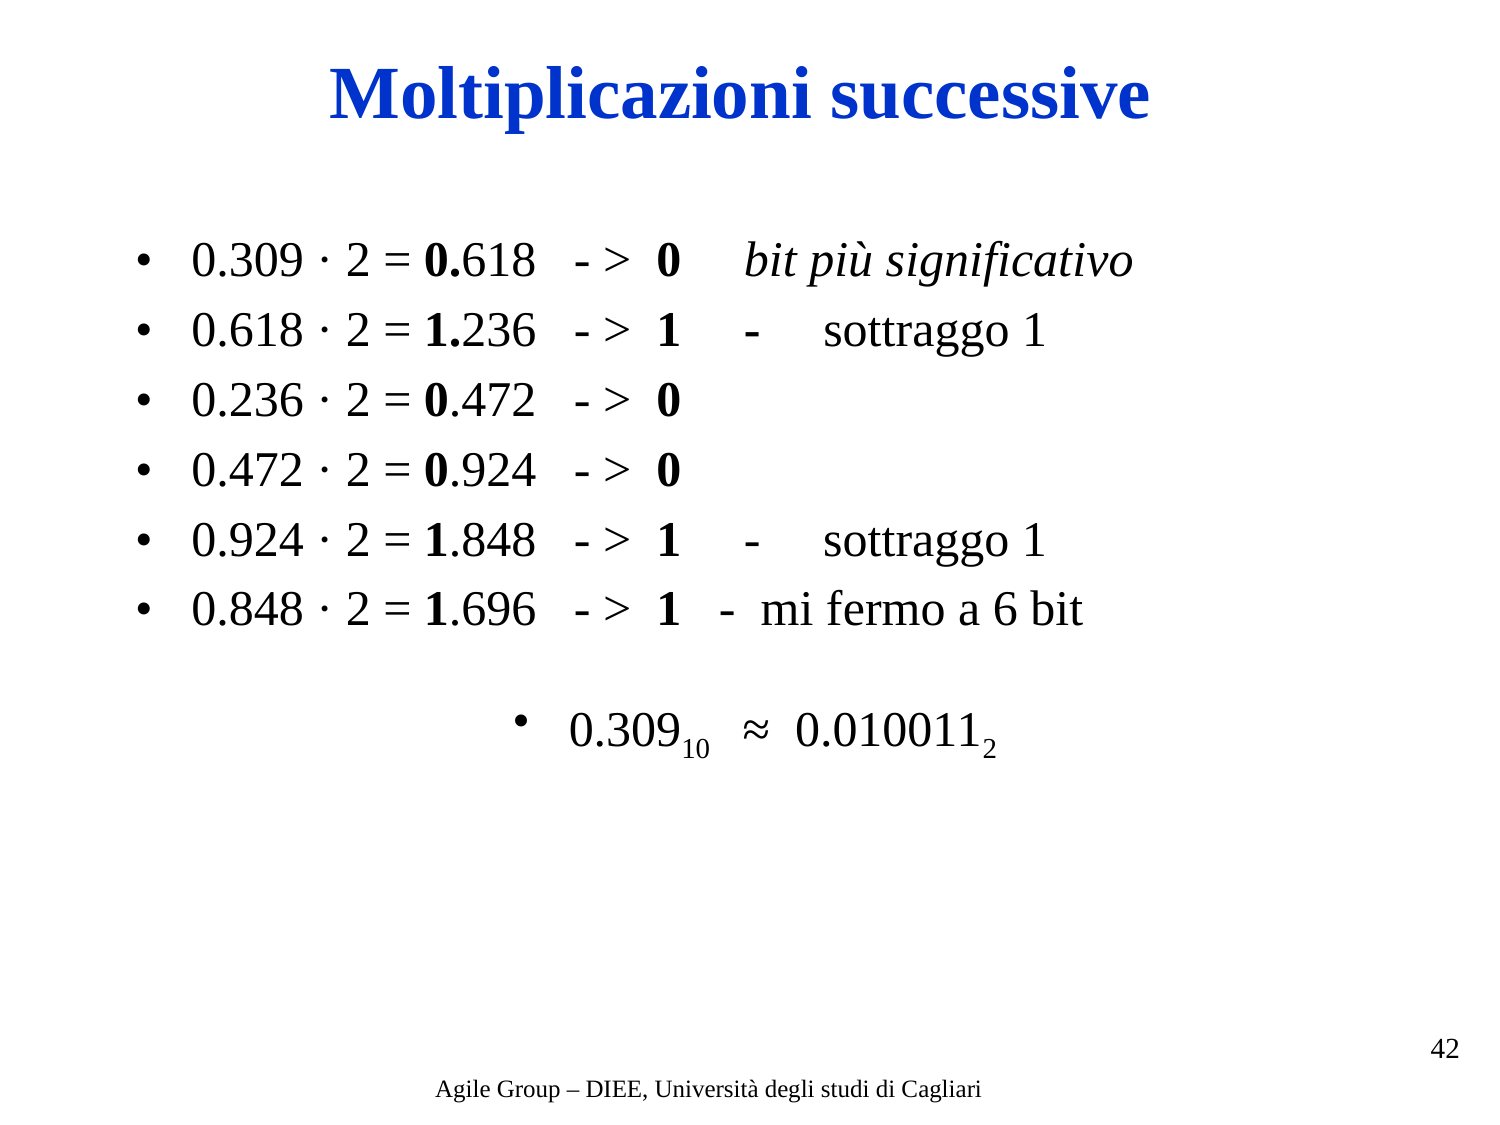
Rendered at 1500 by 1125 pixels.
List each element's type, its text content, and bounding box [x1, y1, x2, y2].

text_box 0.309 · 2 = 0.618 - > 0 bit più significativo 0.618 · 2 = 1.236 - > 1 - sottraggo 1 0.236 · 2 = 0.472 - > 0 0.472 · 2 = 0.924 - > 0 0.924 · 2 = 1.848 - > 1 - sottraggo 1 0.848 · 2 = 1.696 - > 1 - mi fermo a 6 bit 0.30910 ≈ 0.0100112 [120, 224, 1390, 1012]
title Moltiplicazioni successive [112, 12, 1388, 175]
